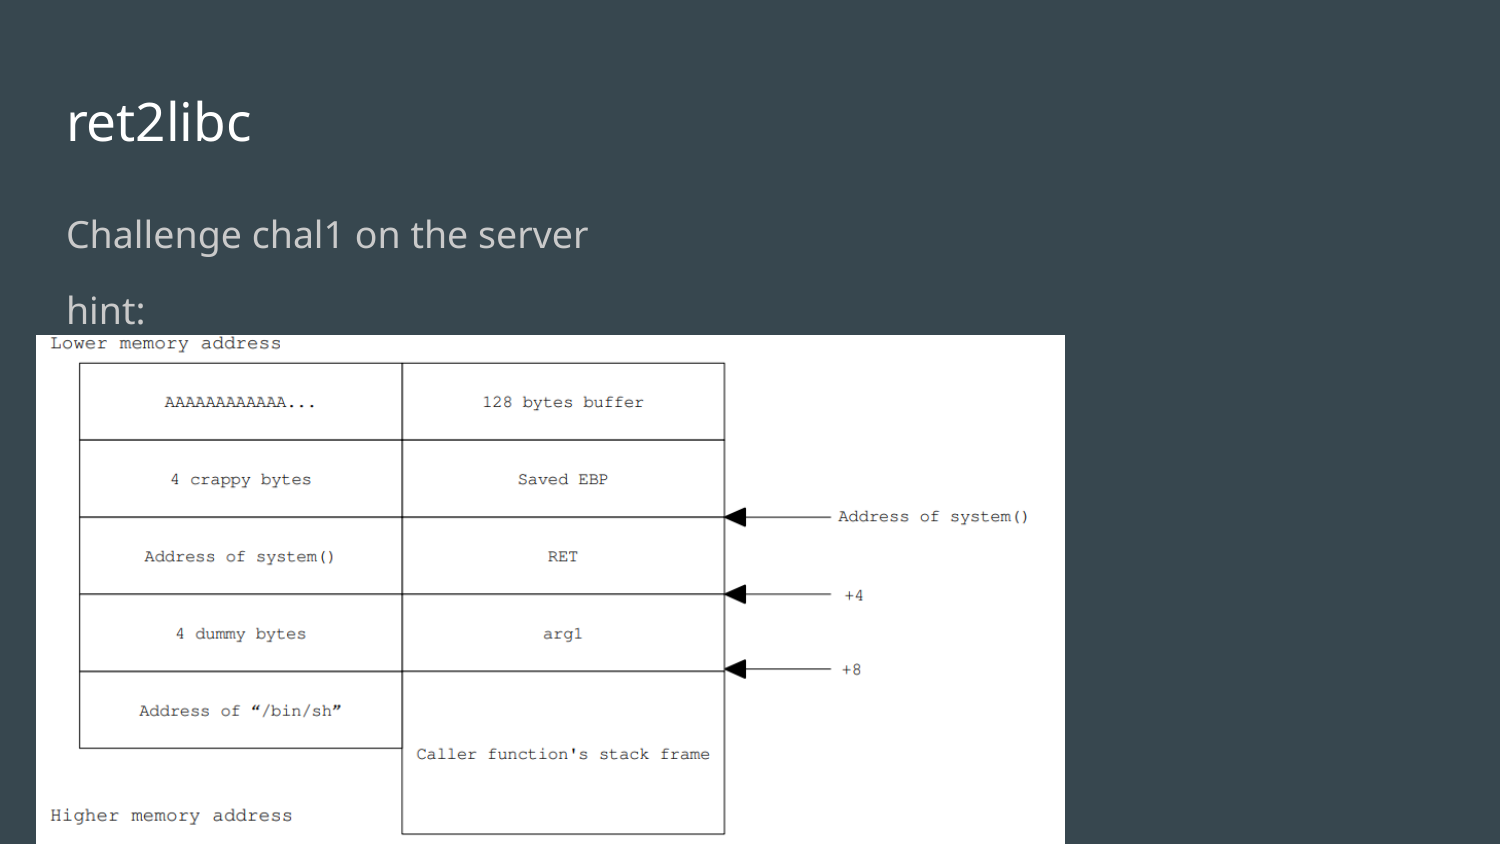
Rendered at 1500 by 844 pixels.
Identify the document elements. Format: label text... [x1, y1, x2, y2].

picture [36, 335, 1065, 844]
list Challenge chal1 on the server hint: [51, 189, 1449, 750]
title ret2libc [51, 72, 1449, 167]
